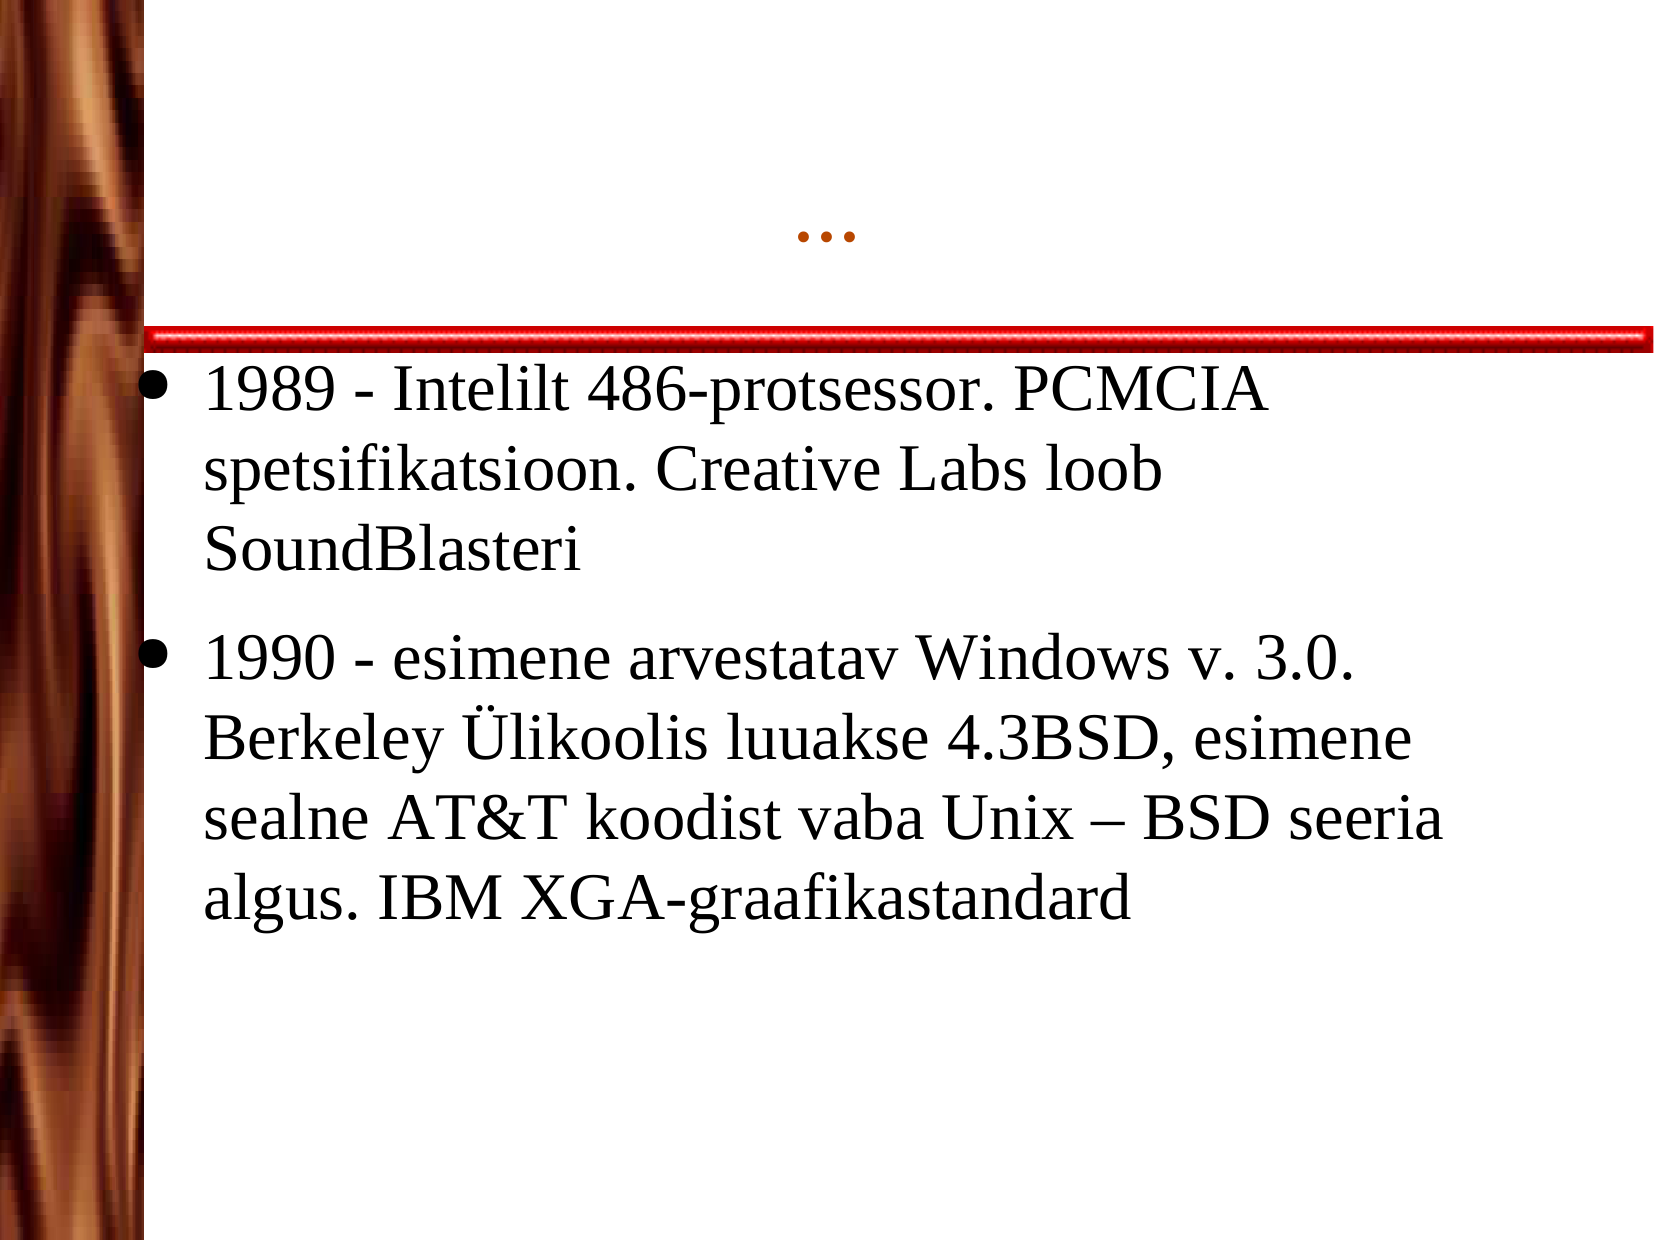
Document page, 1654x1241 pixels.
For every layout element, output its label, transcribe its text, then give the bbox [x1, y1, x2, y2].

list 1989 - Intelilt 486-protsessor. PCMCIA spetsifikatsioon. Creative Labs loob SoundBlasteri 1990 - esimene arvestatav Windows v. 3.0. Berkeley Ülikoolis luuakse 4.3BSD, esimene sealne AT&T koodist vaba Unix – BSD seeria algus. IBM XGA-graafikastandard [121, 344, 1533, 1126]
picture [0, 0, 1654, 1240]
title ... [121, 100, 1533, 312]
